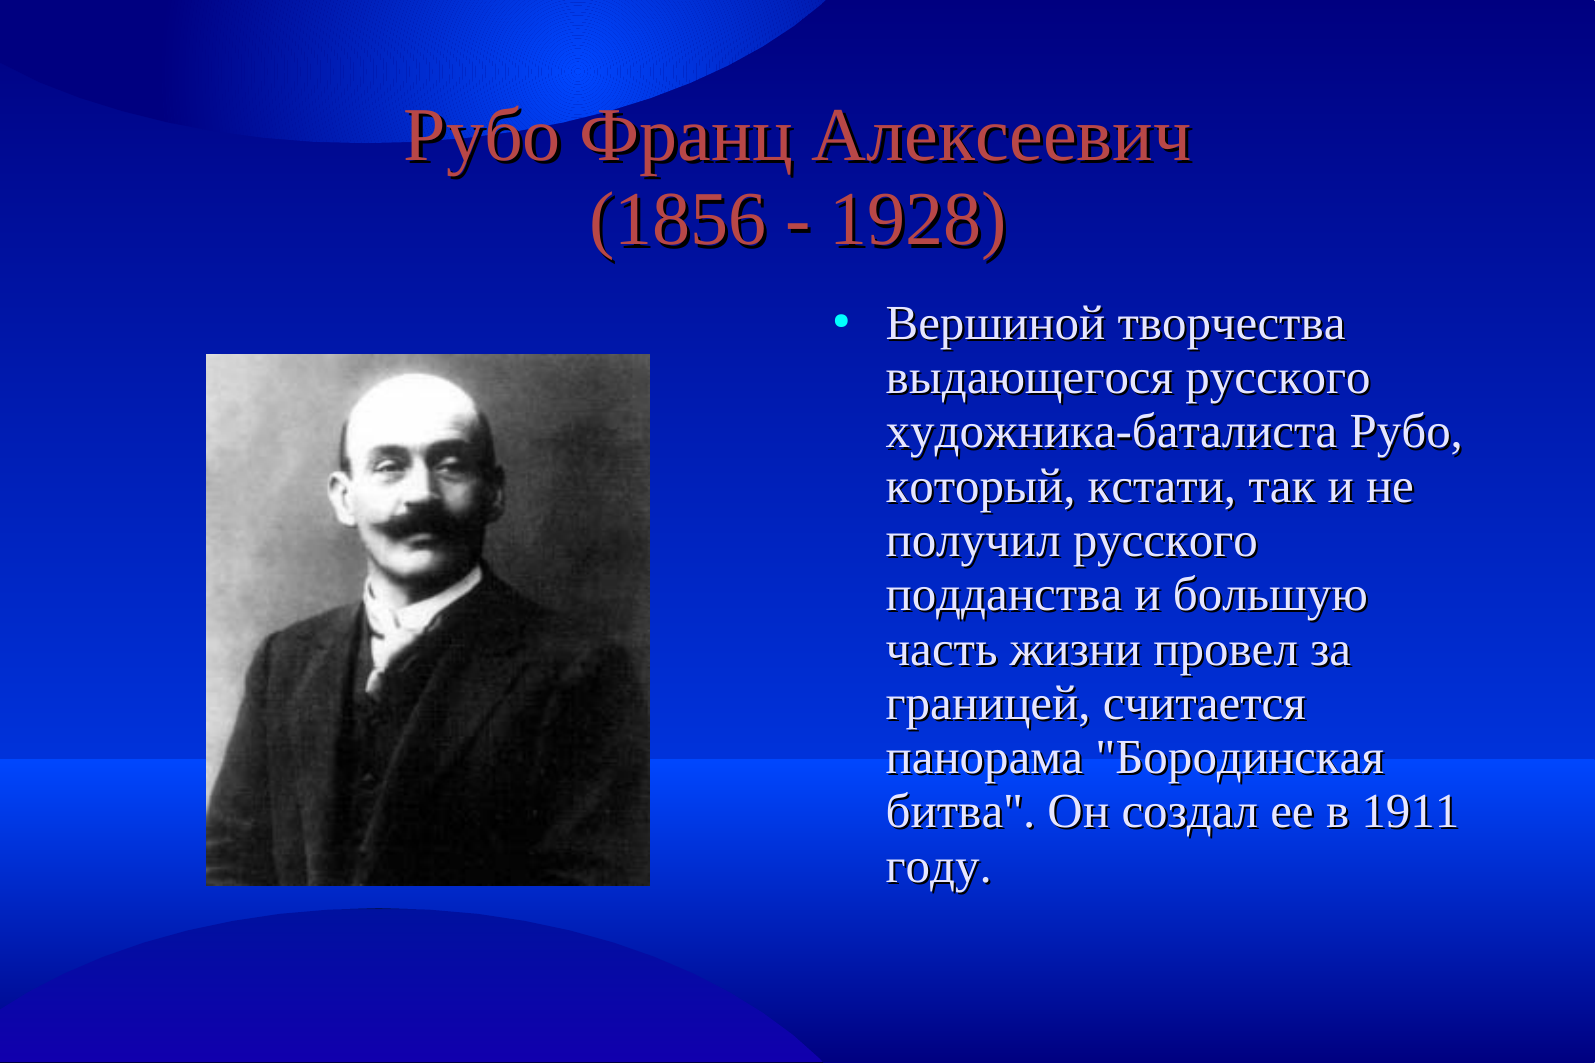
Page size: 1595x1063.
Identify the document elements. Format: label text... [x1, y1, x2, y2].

picture [206, 354, 650, 886]
list Вершиной творчества выдающегося русского художника-баталиста Рубо, который, кстати, так и не получил русского подданства и большую часть жизни провел за границей, считается панорама "Бородинская битва". Он создал ее в 1911 году. [814, 295, 1480, 1063]
title Рубо Франц Алексеевич (1856 - 1928) [117, 92, 1479, 262]
